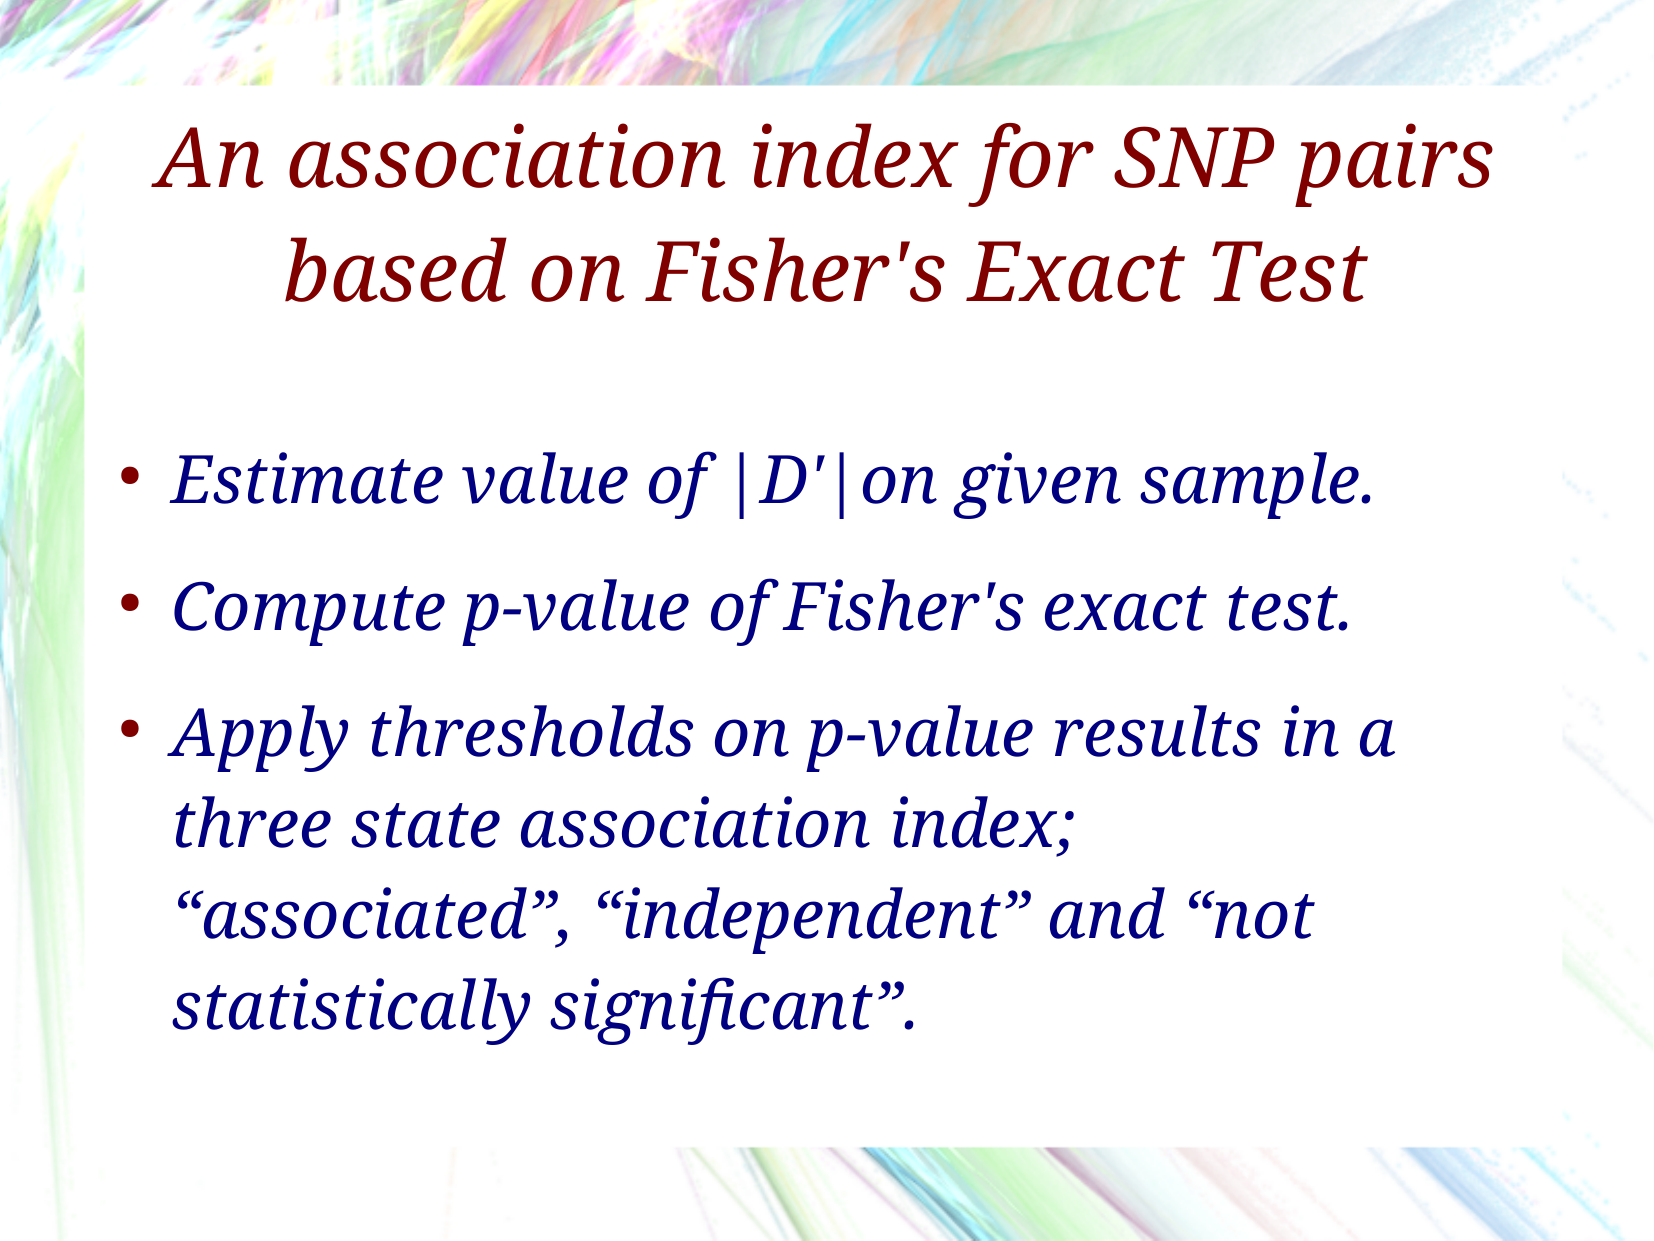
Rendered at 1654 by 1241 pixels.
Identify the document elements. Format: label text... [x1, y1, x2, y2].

title An association index for SNP pairs based on Fisher's Exact Test [82, 102, 1571, 322]
list Estimate value of |D'|on given sample. Compute p-value of Fisher's exact test. Apply thresholds on p-value results in a three state association index; “associated”, “independent” and “not statistically significant”. [100, 431, 1554, 1039]
picture [0, 0, 1654, 1241]
